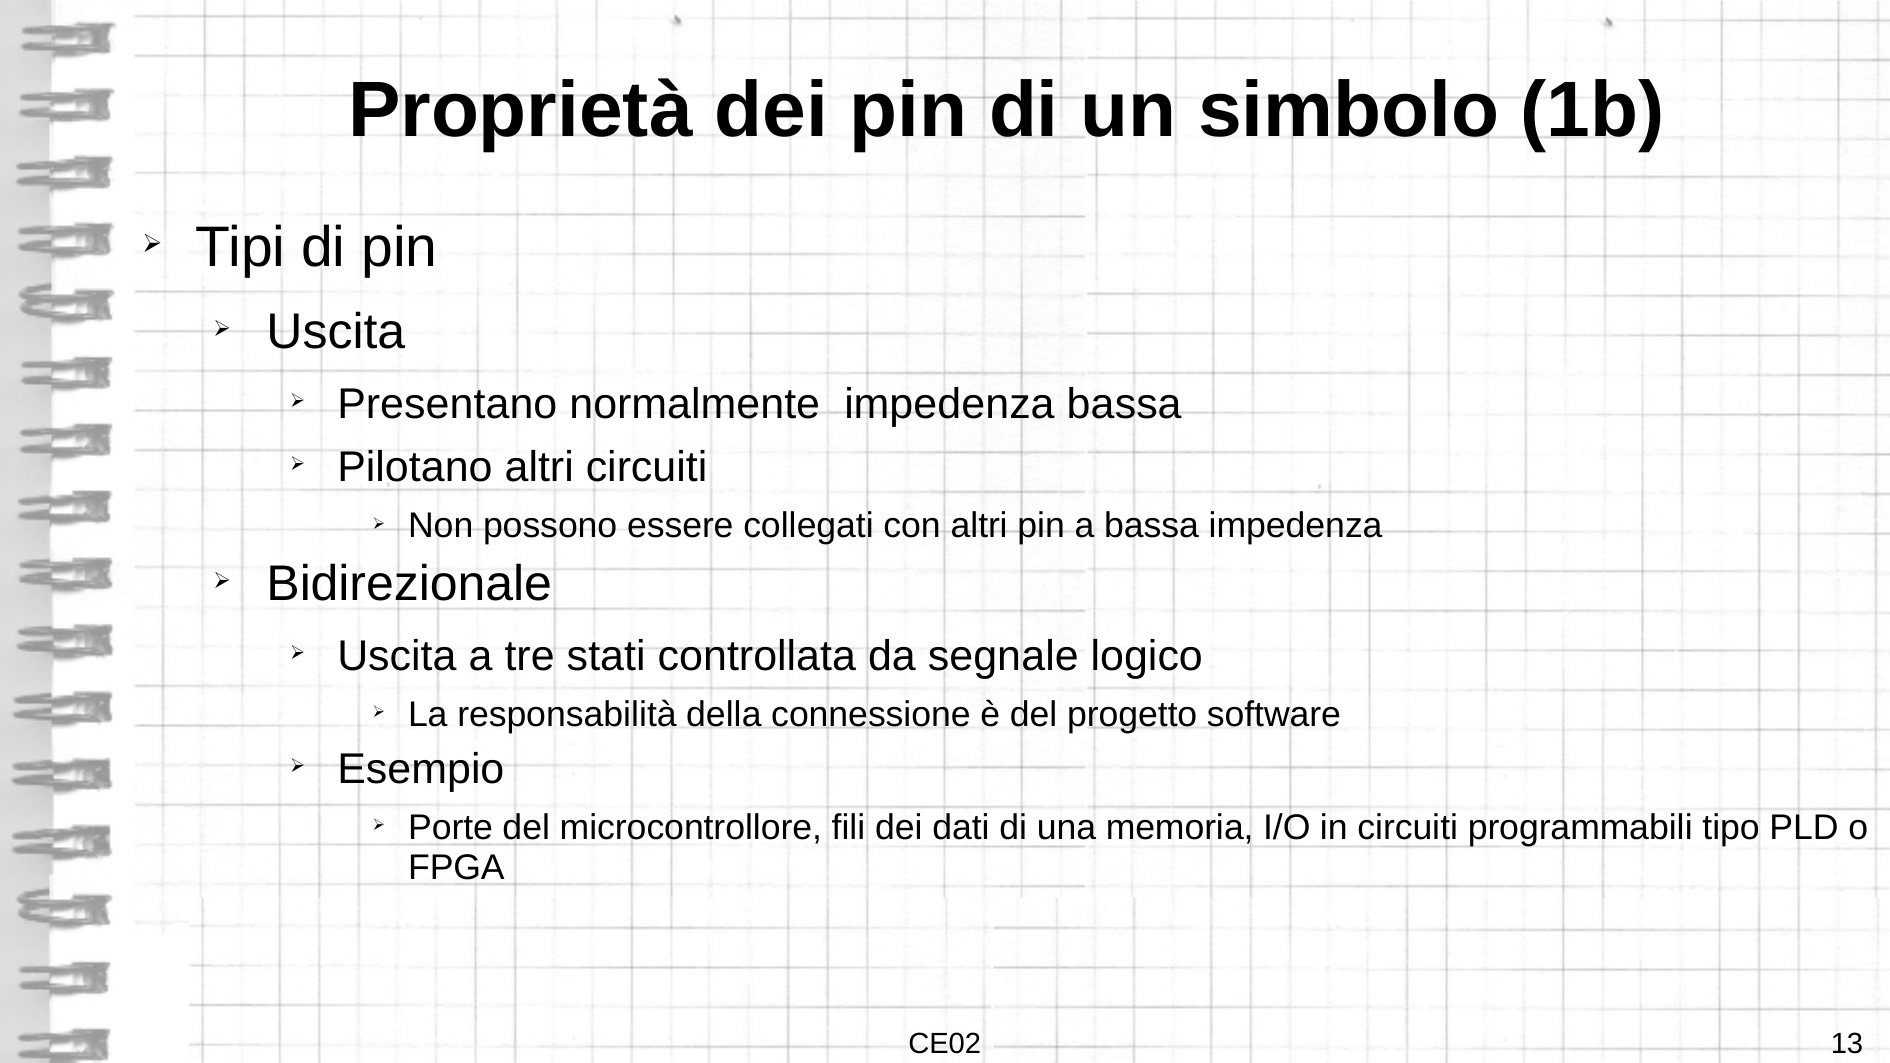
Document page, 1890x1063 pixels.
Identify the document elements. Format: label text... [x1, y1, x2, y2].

picture [0, 0, 1890, 1063]
title Proprietà dei pin di un simbolo (1b) [124, 20, 1890, 198]
list Tipi di pin Uscita Presentano normalmente impedenza bassa Pilotano altri circuiti Non possono essere collegati con altri pin a bassa impedenza Bidirezionale Uscita a tre stati controllata da segnale logico La responsabilità della connessione è del progetto software Esempio Porte del microcontrollore, fili dei dati di una memoria, I/O in circuiti programmabili tipo PLD o FPGA [124, 214, 1890, 887]
